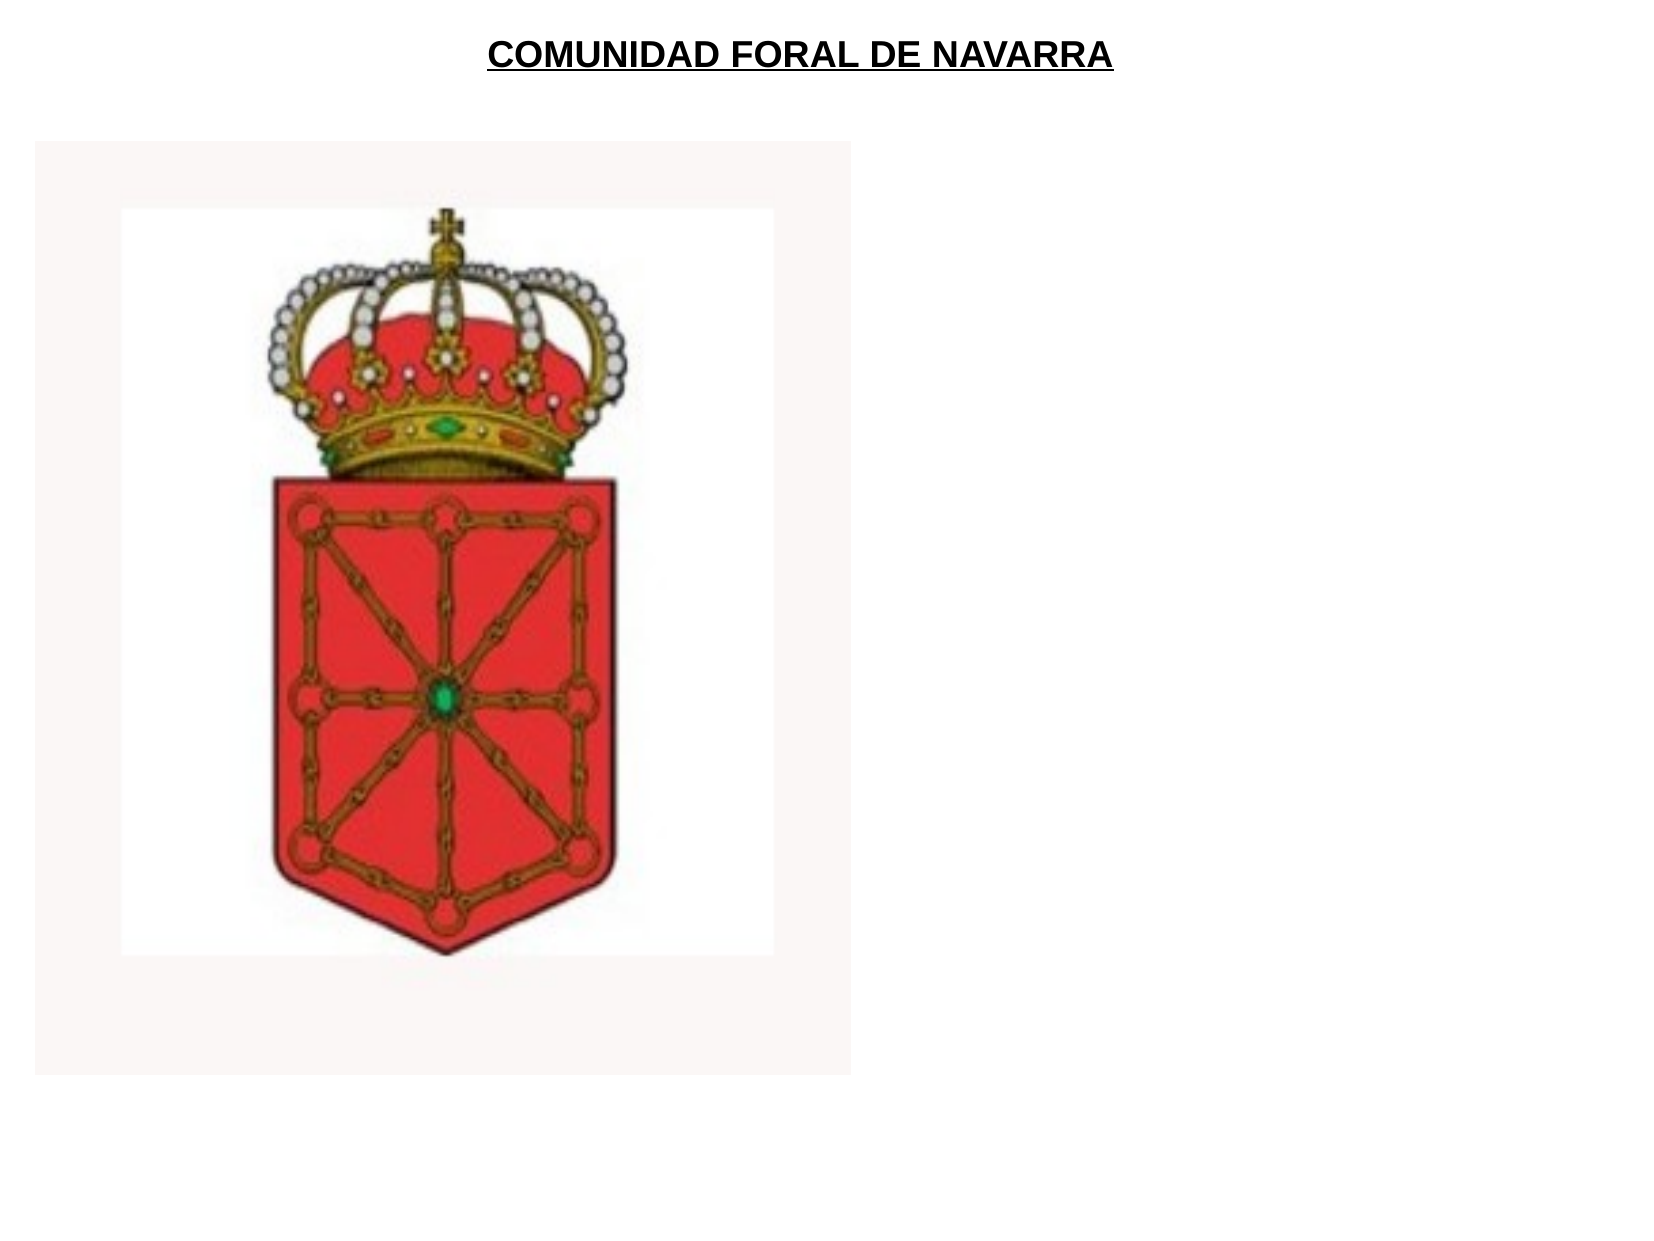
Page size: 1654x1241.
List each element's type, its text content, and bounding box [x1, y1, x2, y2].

text_box COMUNIDAD FORAL DE NAVARRA [472, 25, 1129, 83]
picture [35, 141, 851, 1075]
